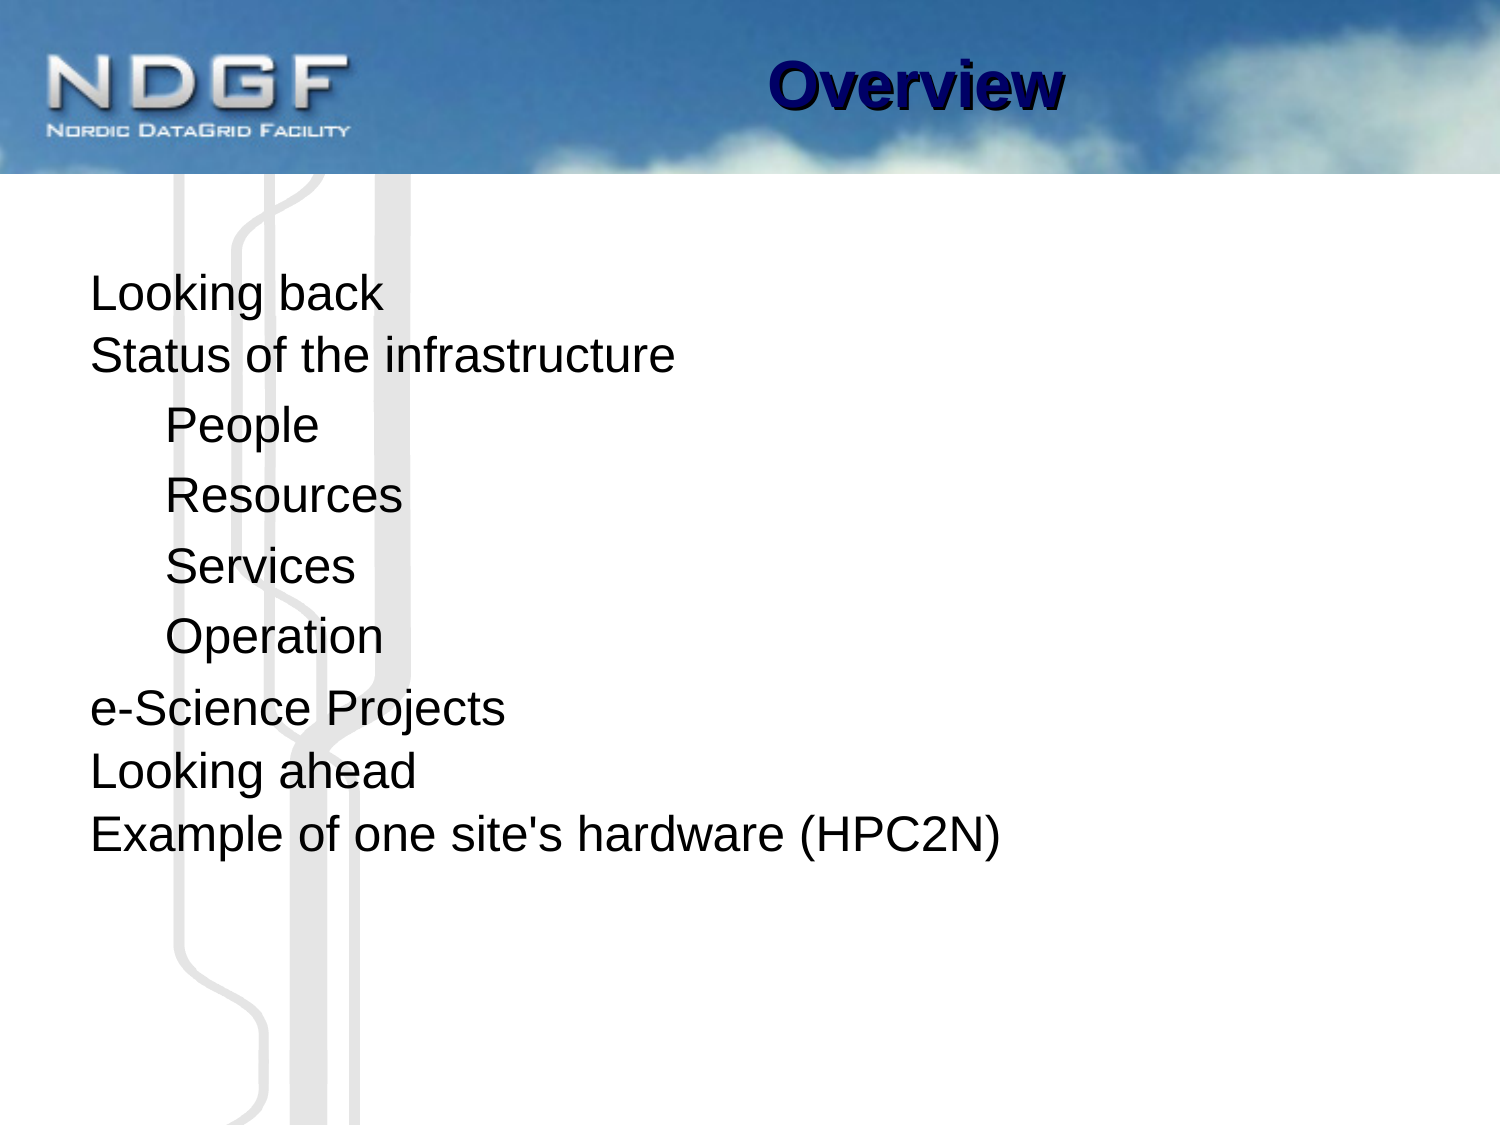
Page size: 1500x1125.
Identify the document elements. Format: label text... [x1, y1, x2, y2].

list Looking back Status of the infrastructure People Resources Services Operation e-Science Projects Looking ahead Example of one site's hardware (HPC2N) [75, 262, 1426, 1006]
picture [0, 0, 1500, 1125]
title Overview [372, 19, 1459, 149]
